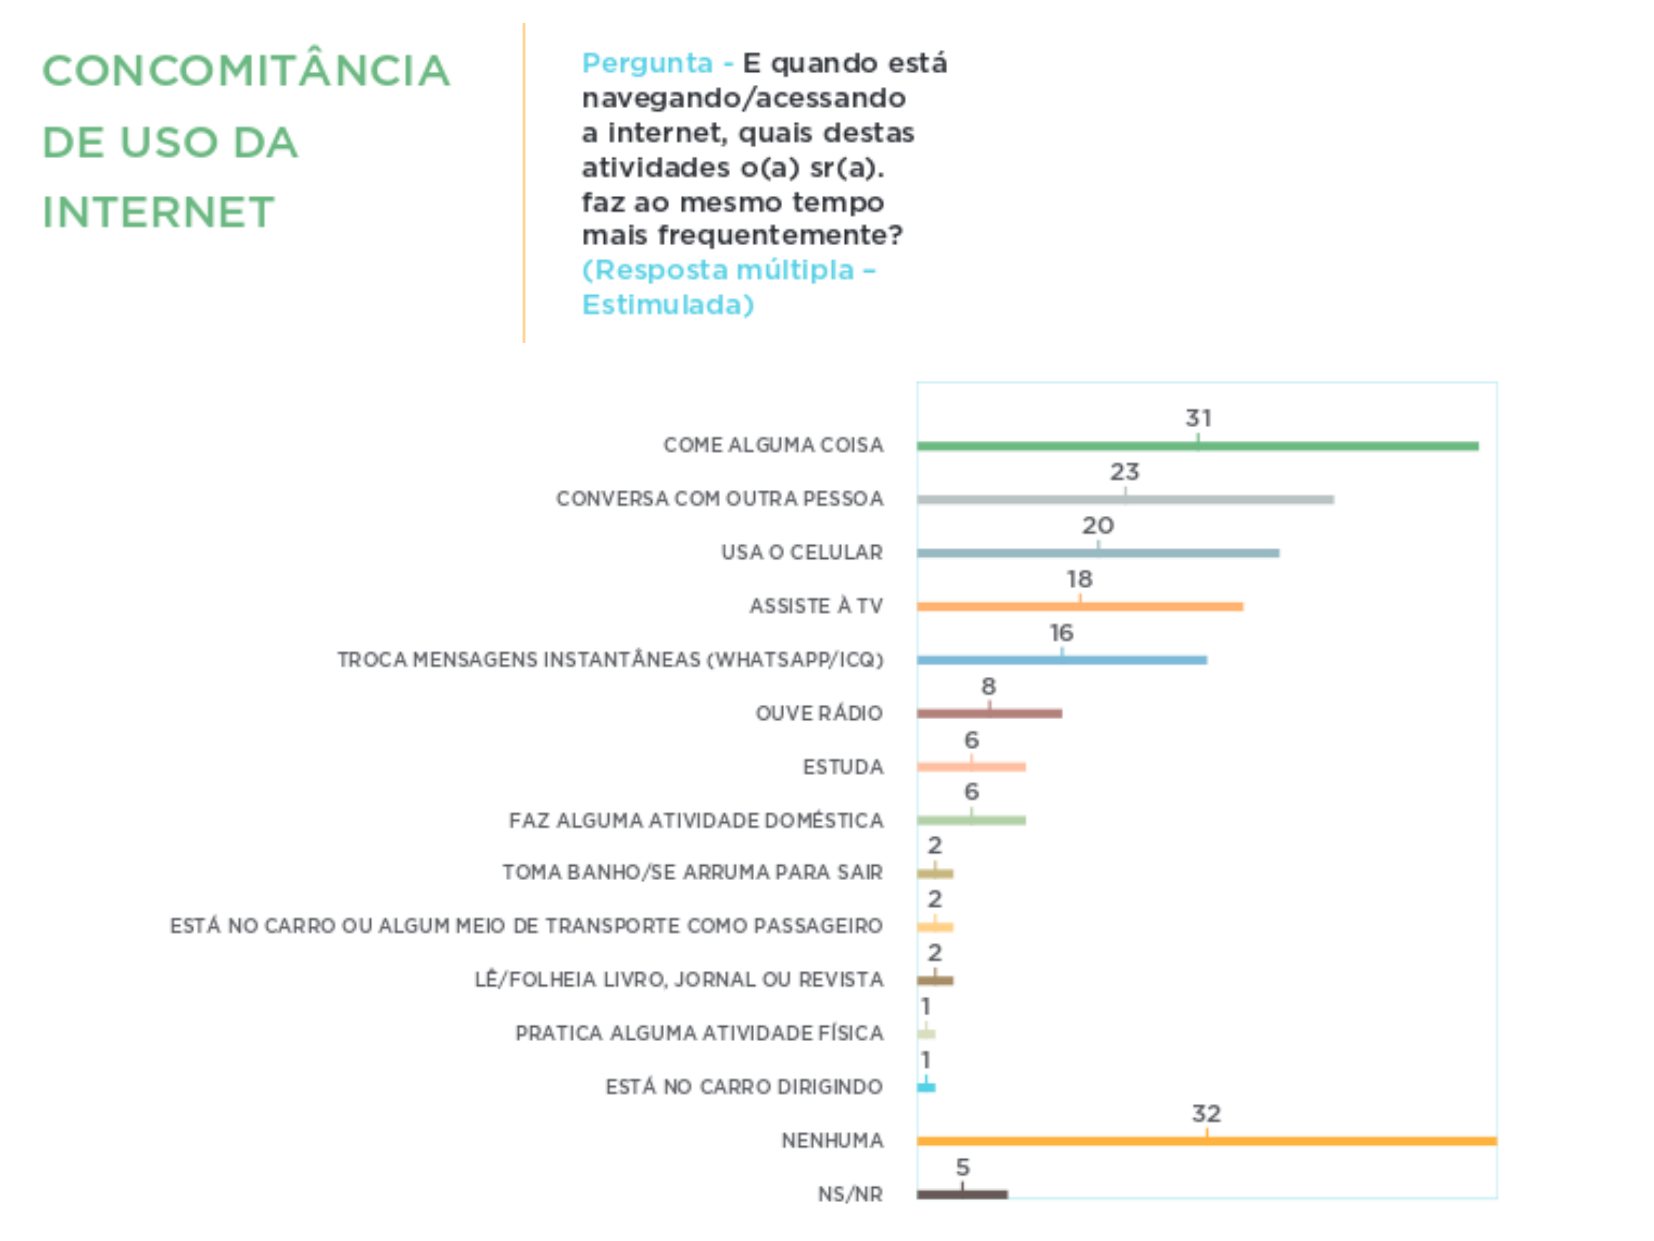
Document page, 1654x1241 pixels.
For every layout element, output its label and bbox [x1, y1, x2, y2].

picture [106, 354, 1548, 1217]
picture [11, 23, 984, 343]
